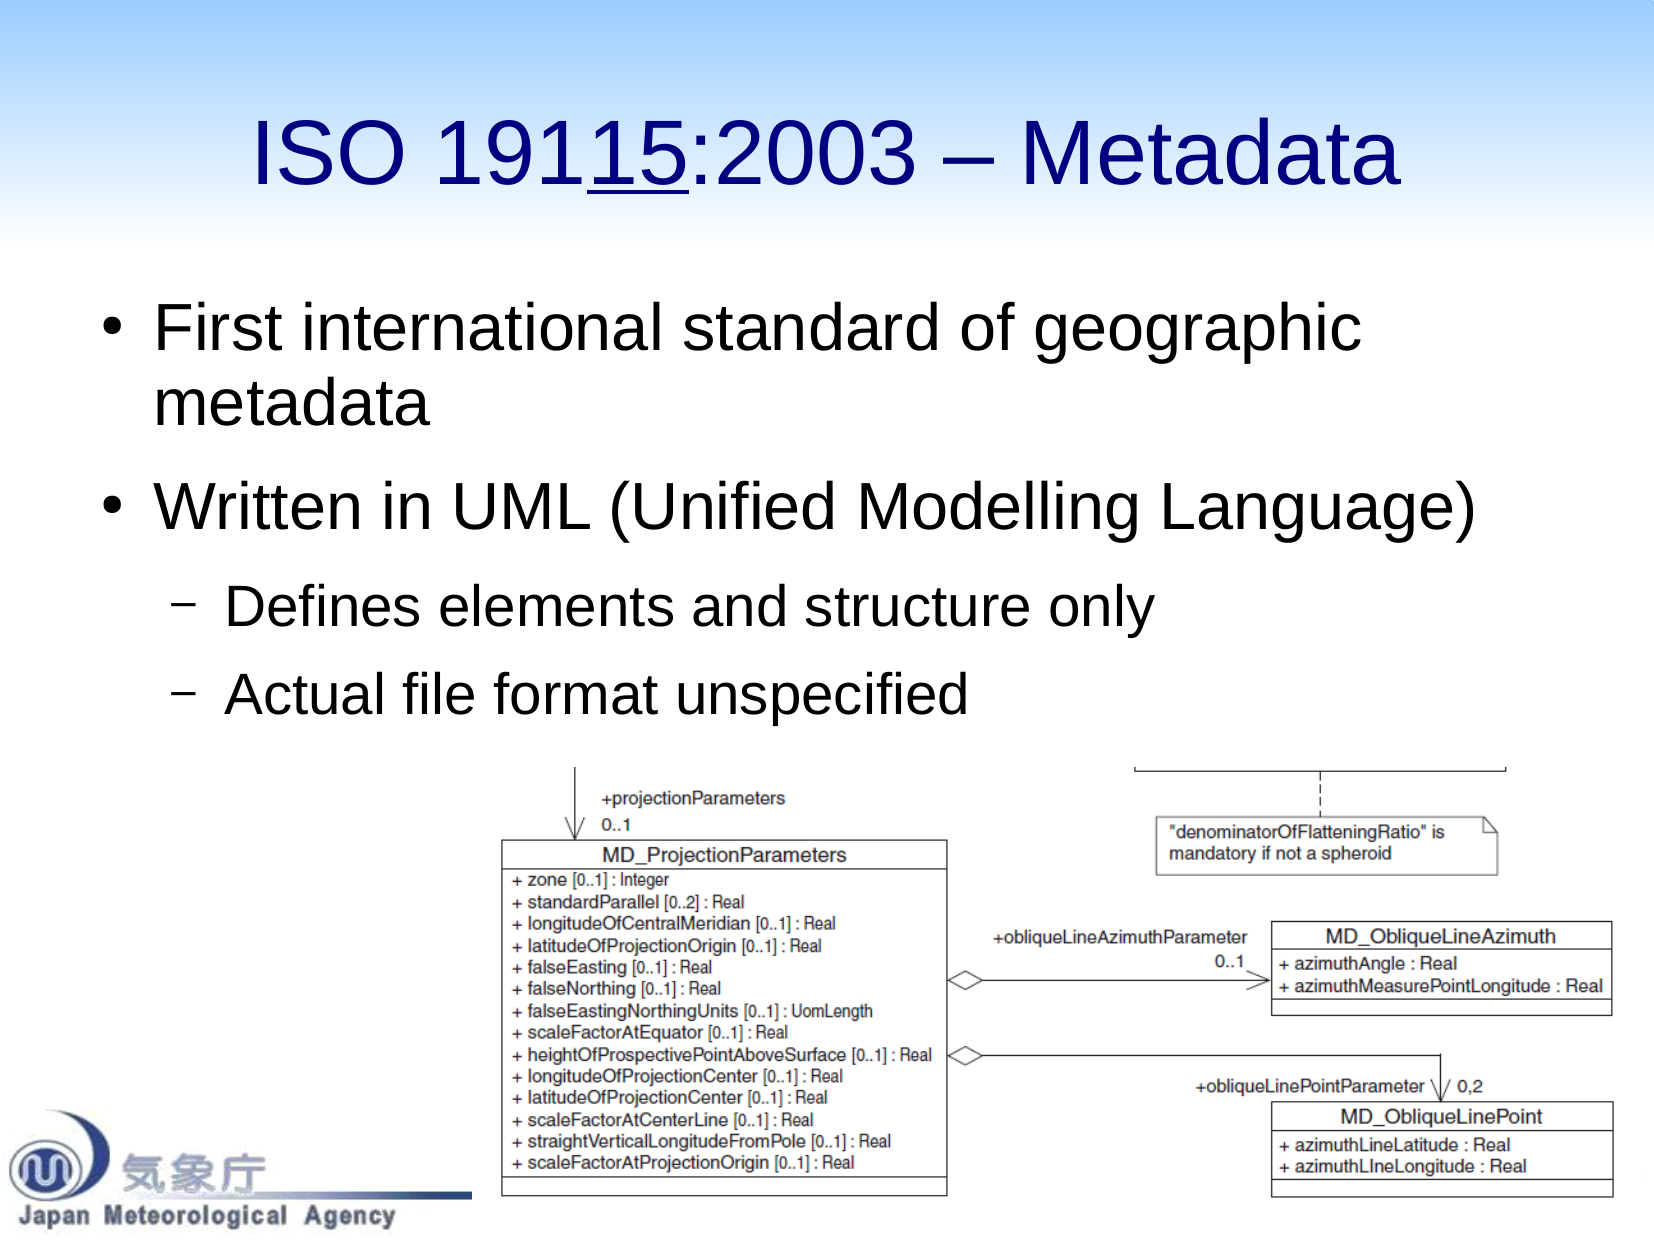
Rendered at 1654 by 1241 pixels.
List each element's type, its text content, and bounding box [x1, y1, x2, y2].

title ISO 19115:2003 – Metadata [82, 49, 1571, 257]
list First international standard of geographic metadata Written in UML (Unified Modelling Language) Defines elements and structure only Actual file format unspecified [82, 290, 1571, 1010]
picture [1, 767, 1654, 1241]
